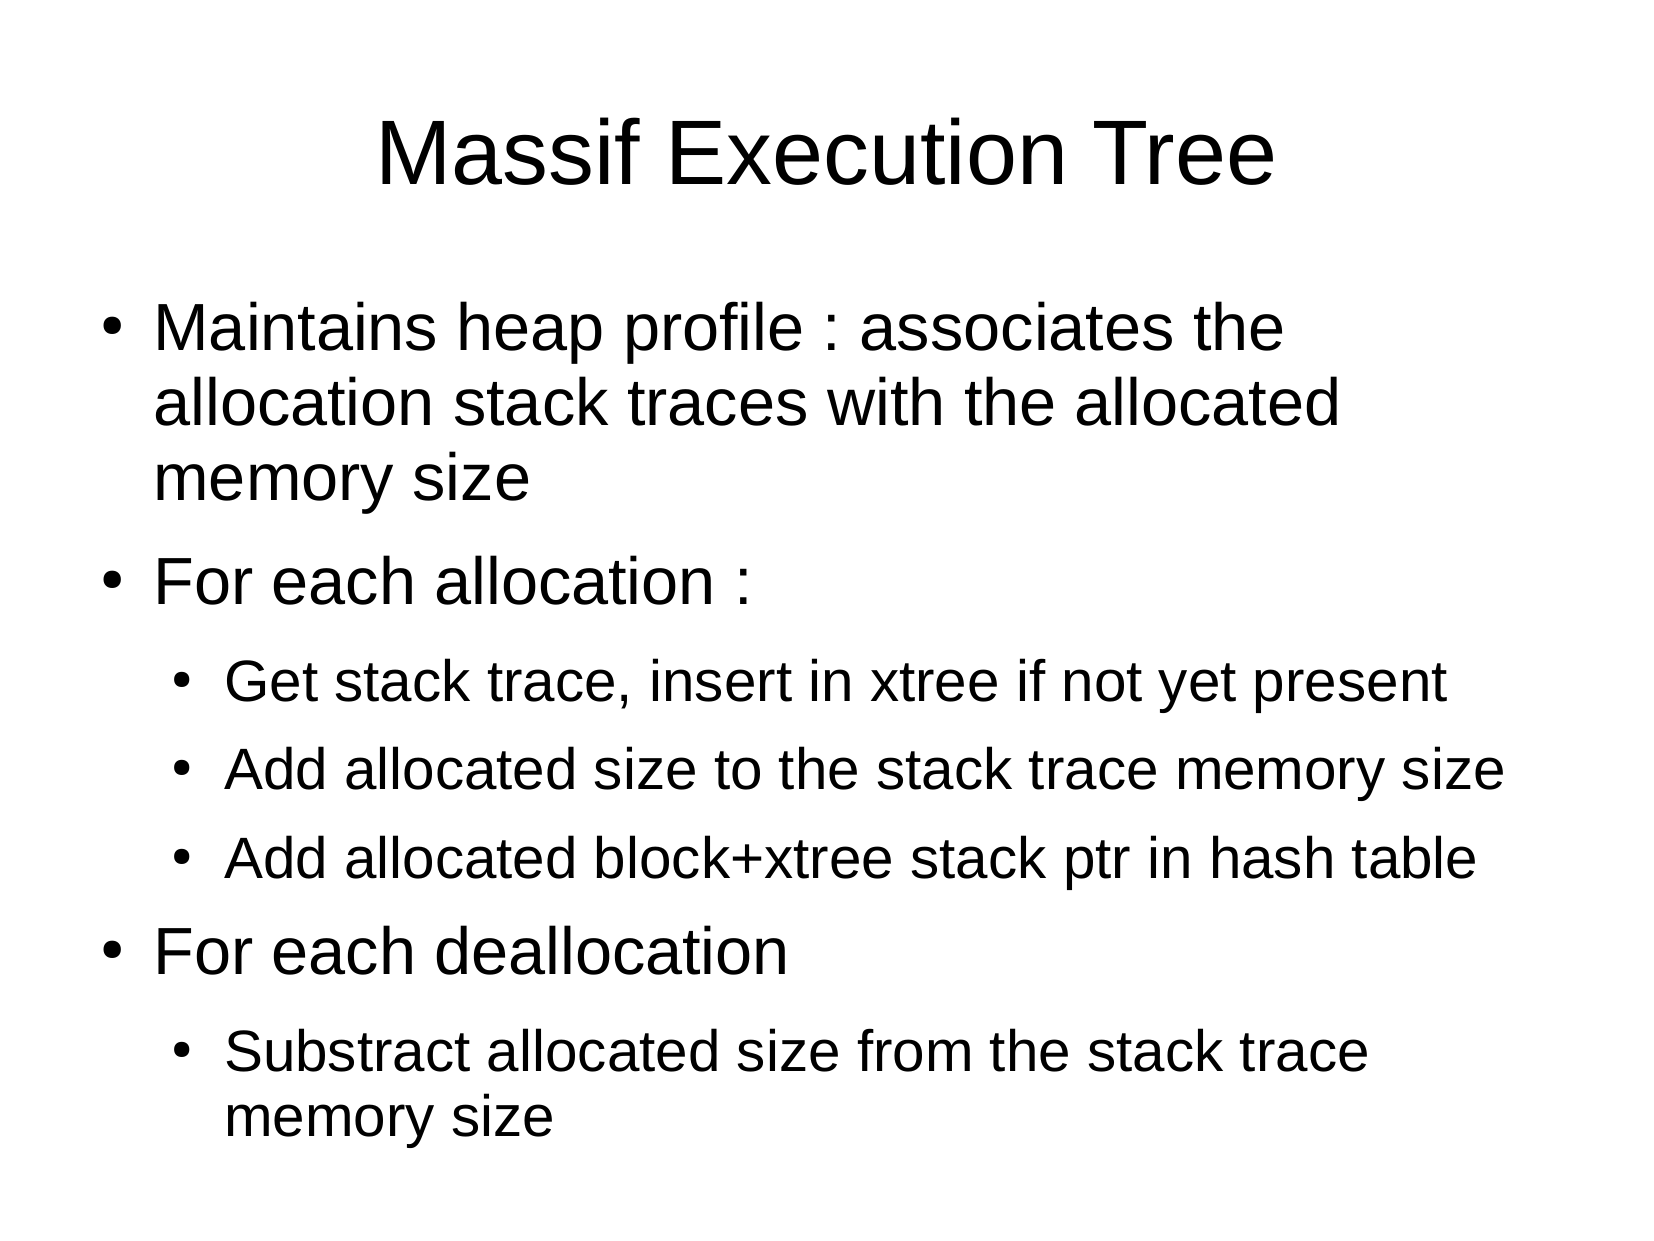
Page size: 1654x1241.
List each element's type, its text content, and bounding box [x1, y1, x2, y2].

title Massif Execution Tree [82, 49, 1571, 257]
list Maintains heap profile : associates the allocation stack traces with the allocated memory size For each allocation : Get stack trace, insert in xtree if not yet present Add allocated size to the stack trace memory size Add allocated block+xtree stack ptr in hash table For each deallocation Substract allocated size from the stack trace memory size [82, 290, 1571, 1186]
